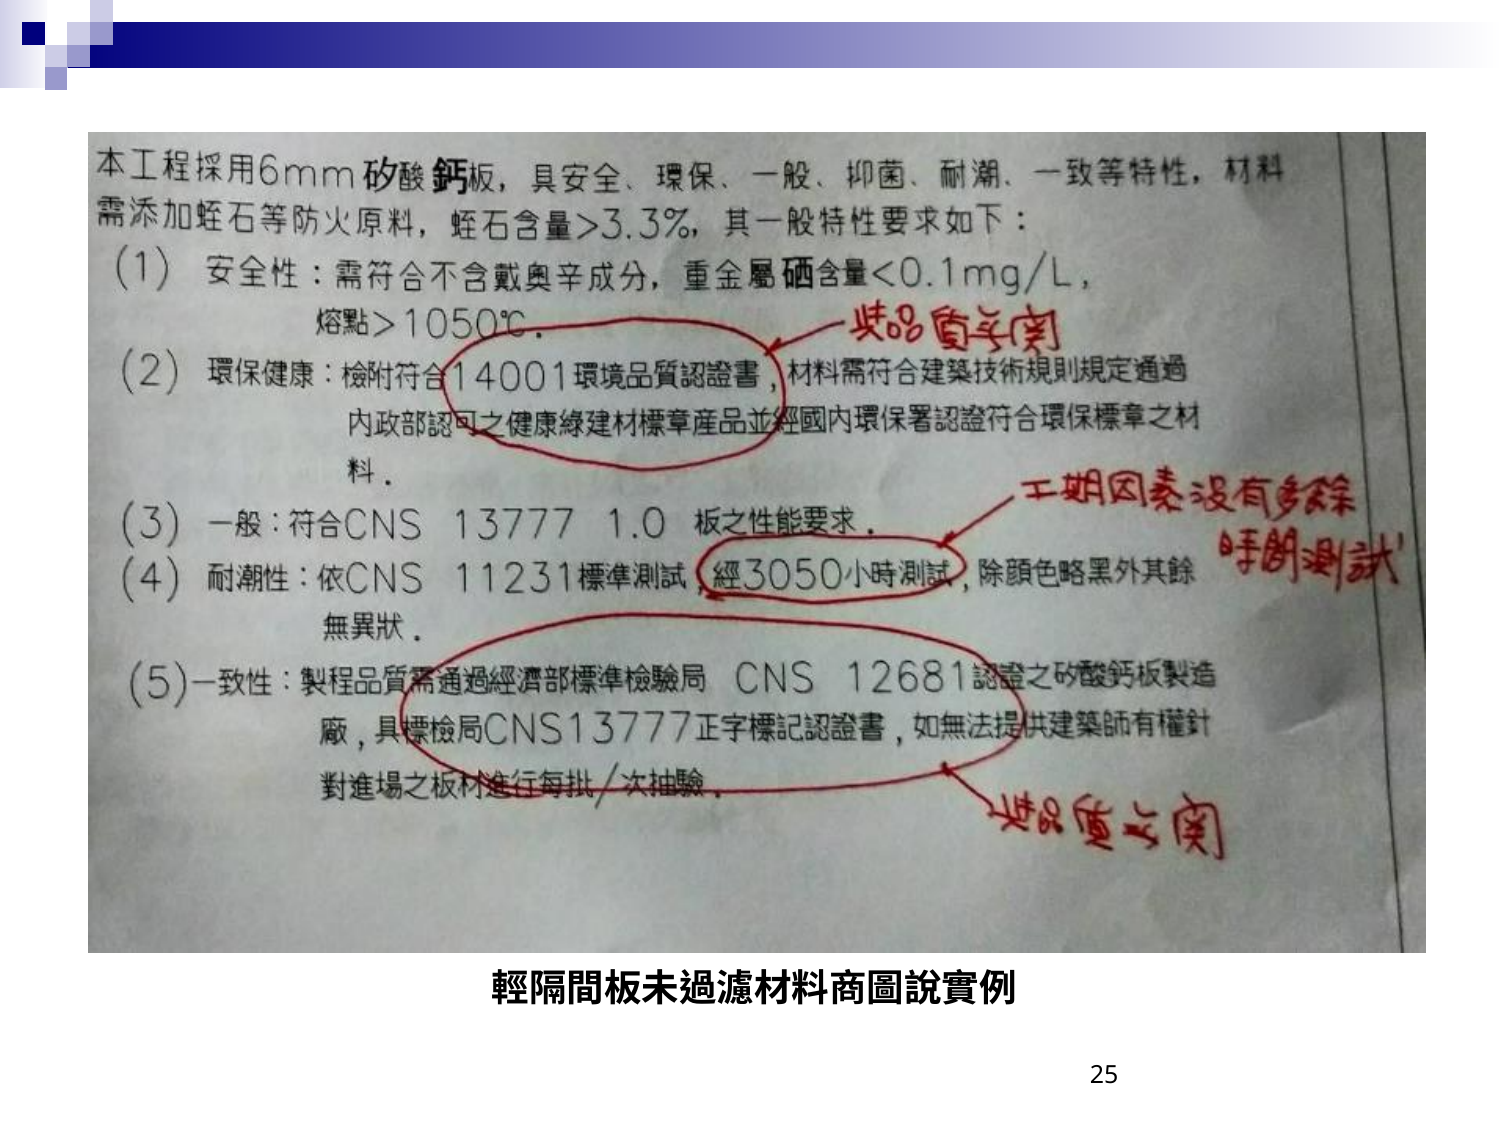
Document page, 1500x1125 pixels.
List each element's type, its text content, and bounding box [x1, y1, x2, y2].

text_box [1074, 1025, 1426, 1101]
picture [88, 132, 1426, 953]
text_box 輕隔間板未過濾材料商圖說實例 [477, 956, 1032, 1017]
